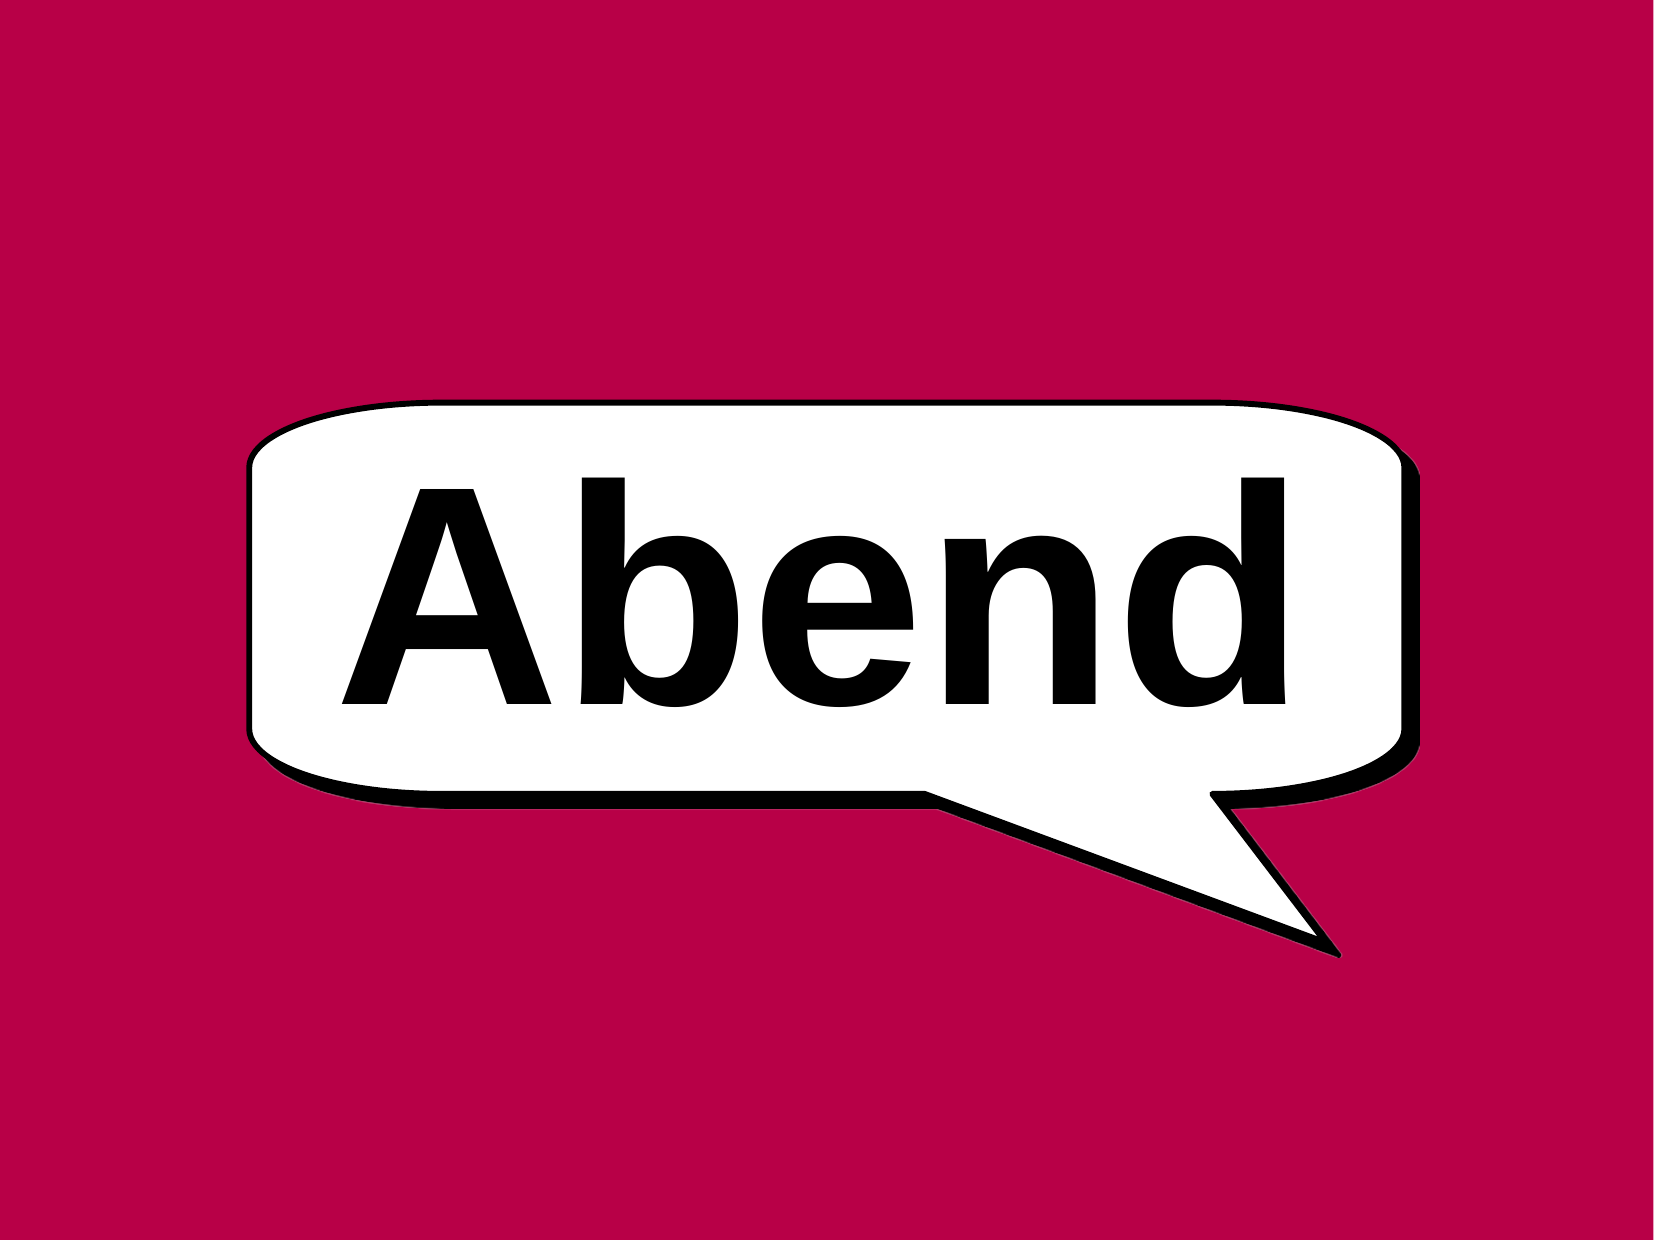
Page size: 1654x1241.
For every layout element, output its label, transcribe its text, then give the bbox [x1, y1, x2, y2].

text_box [249, 439, 268, 757]
text_box Abend [268, 414, 1374, 794]
text_box [1374, 432, 1405, 764]
text_box [332, 402, 1321, 414]
text_box [924, 794, 1326, 943]
